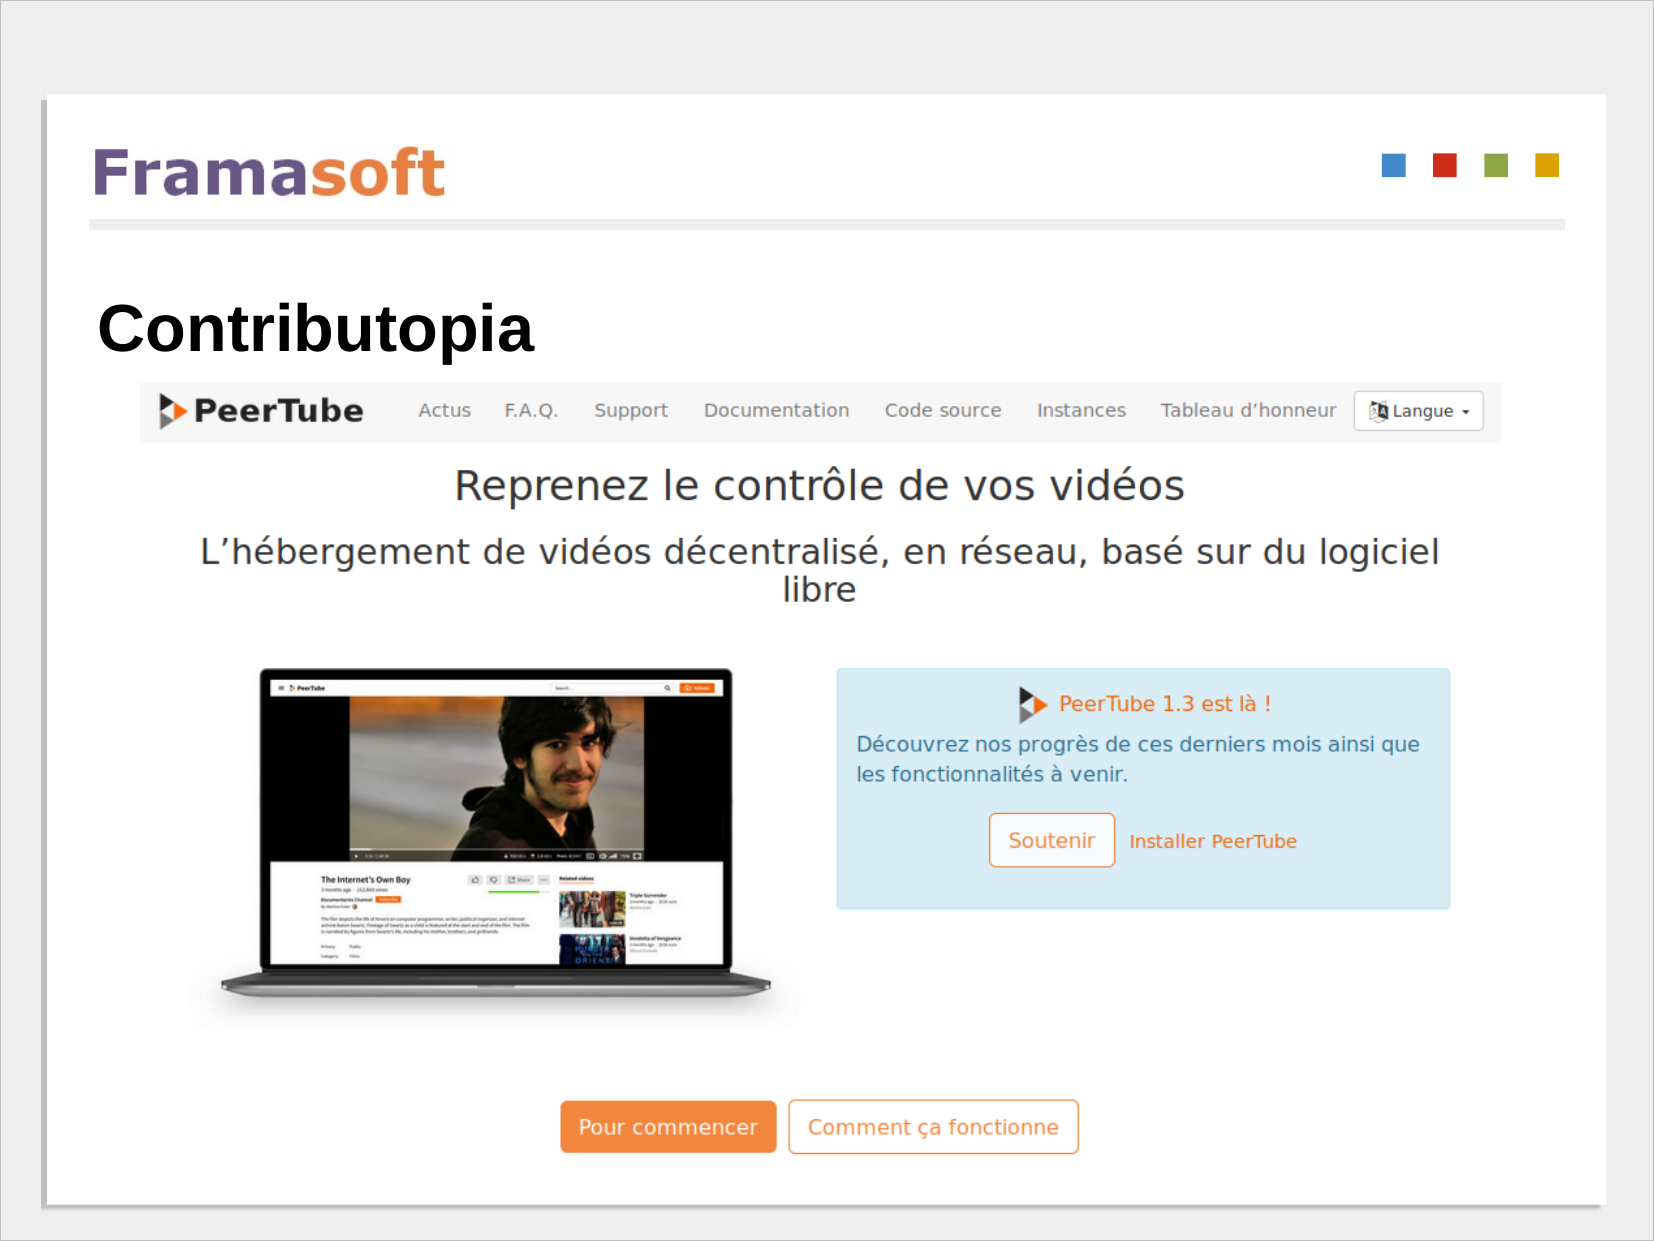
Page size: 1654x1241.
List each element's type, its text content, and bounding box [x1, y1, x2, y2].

text_box [0, 0, 1654, 1241]
text_box Contributopia [82, 283, 1560, 378]
picture [54, 104, 508, 225]
picture [140, 383, 1501, 1196]
